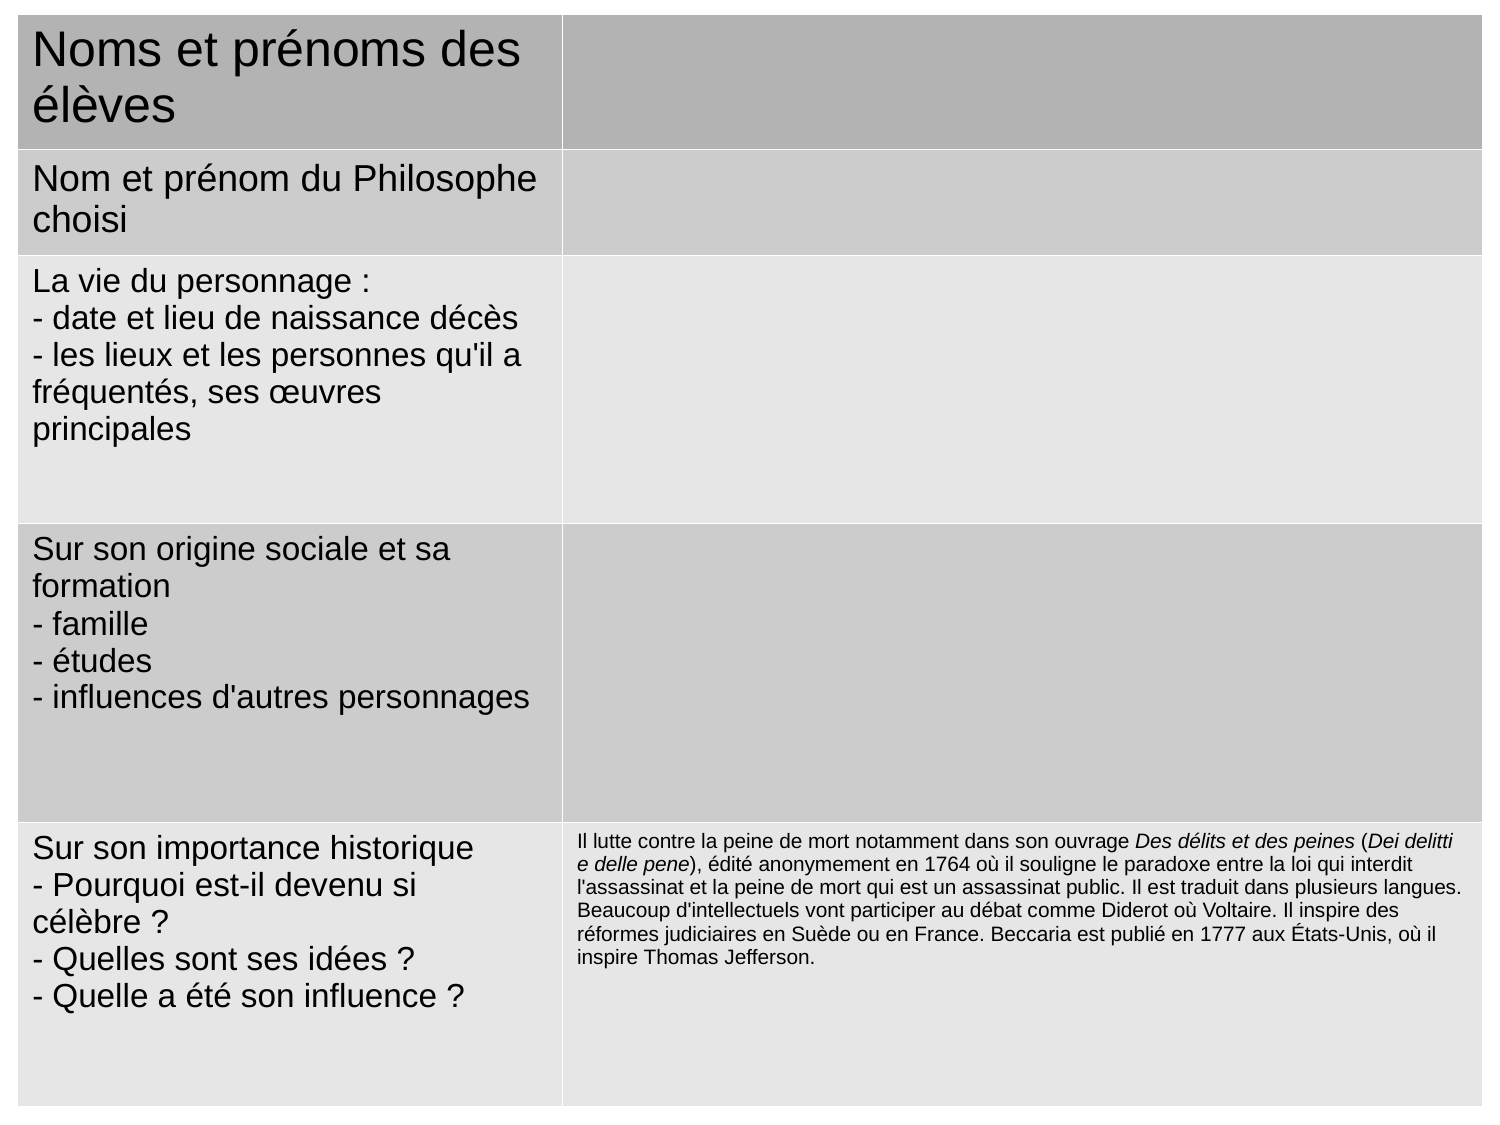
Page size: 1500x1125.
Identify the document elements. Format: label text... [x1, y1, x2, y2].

table_cell [563, 150, 1482, 255]
table_cell Sur son importance historique - Pourquoi est-il devenu si célèbre ? - Quelles sont ses idées ? - Quelle a été son influence ? [18, 823, 562, 1106]
table_cell [563, 524, 1482, 822]
table_cell [563, 256, 1482, 523]
table_cell La vie du personnage : - date et lieu de naissance décès - les lieux et les personnes qu'il a fréquentés, ses œuvres principales [18, 256, 562, 523]
table_cell Sur son origine sociale et sa formation - famille - études - influences d'autres personnages [18, 524, 562, 822]
table_cell Nom et prénom du Philosophe choisi [18, 150, 562, 255]
table_header Noms et prénoms des élèves [18, 15, 562, 149]
table_header [563, 15, 1482, 149]
table_cell Il lutte contre la peine de mort notamment dans son ouvrage Des délits et des peines (Dei delitti e delle pene), édité anonymement en 1764 où il souligne le paradoxe entre la loi qui interdit l'assassinat et la peine de mort qui est un assassinat public. Il est traduit dans plusieurs langues. Beaucoup d'intellectuels vont participer au débat comme Diderot où Voltaire. Il inspire des réformes judiciaires en Suède ou en France. Beccaria est publié en 1777 aux États-Unis, où il inspire Thomas Jefferson. [563, 823, 1482, 1106]
